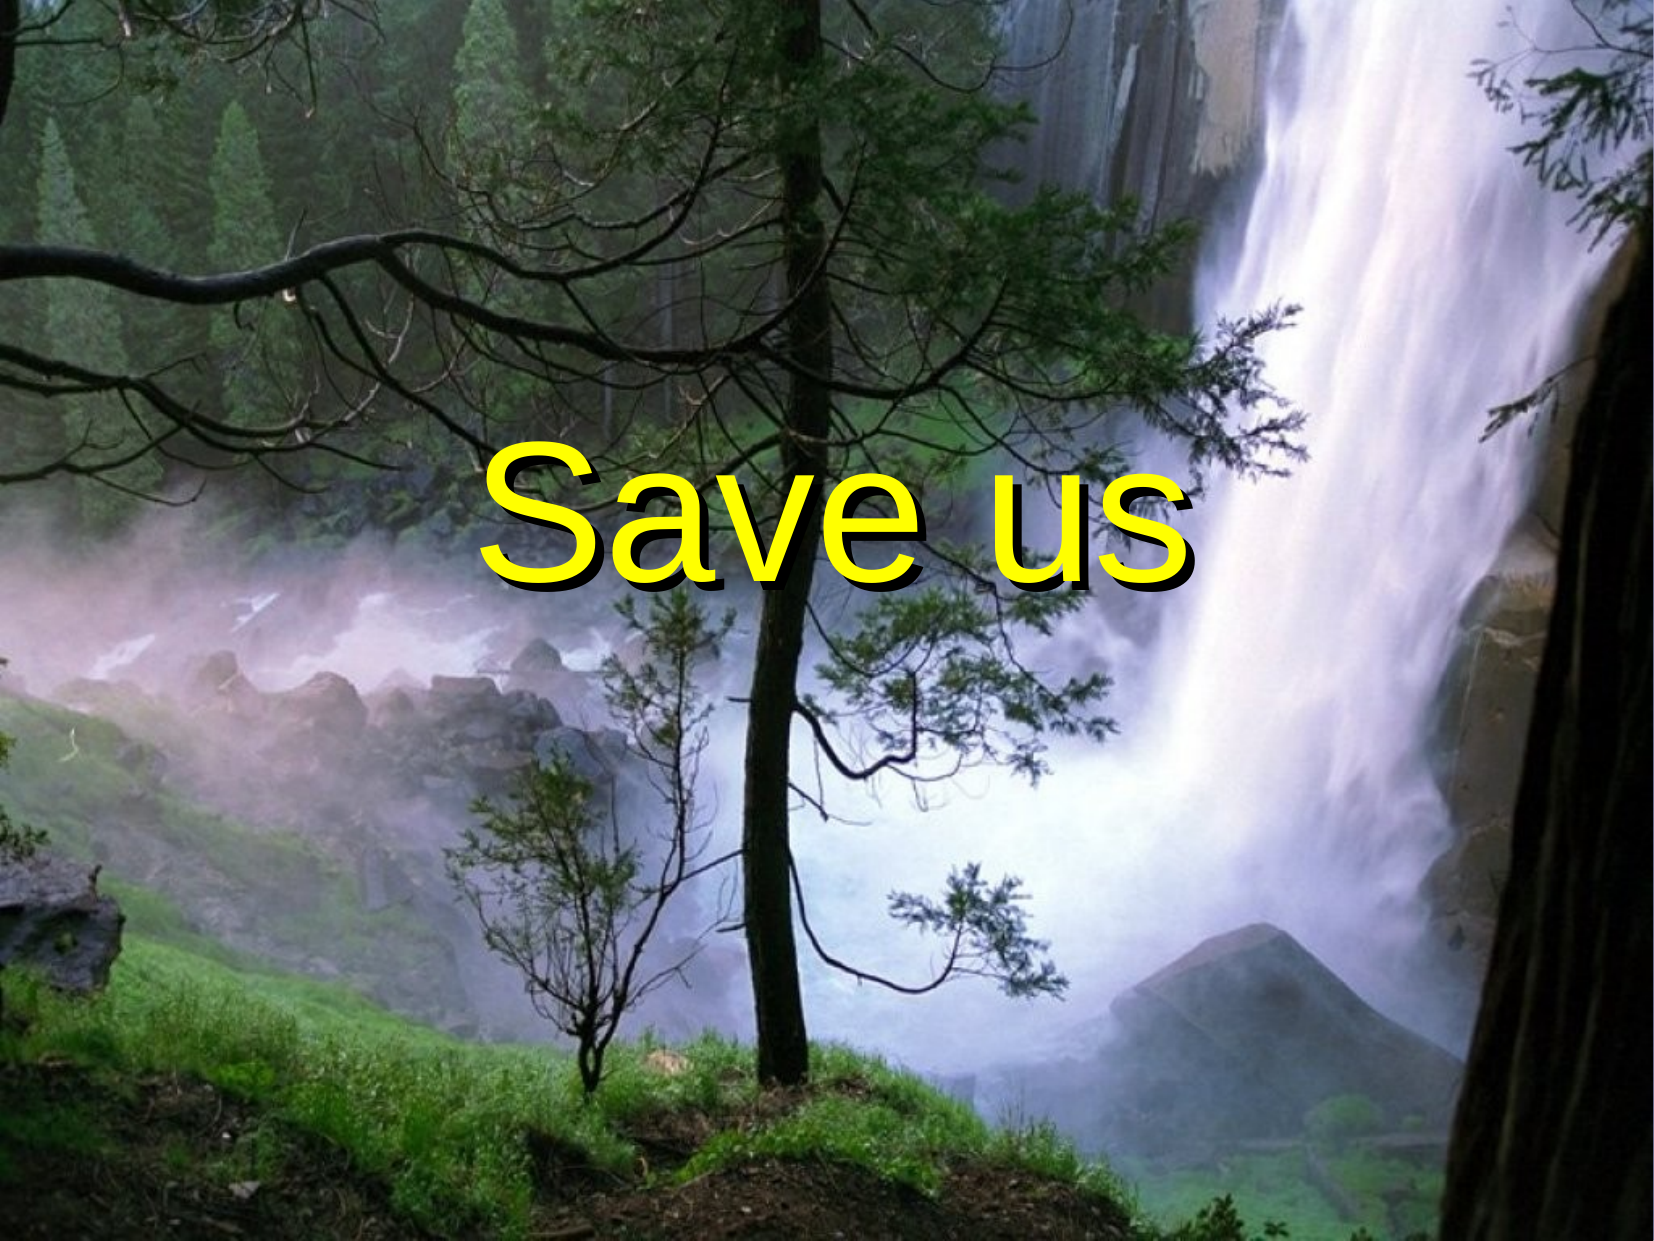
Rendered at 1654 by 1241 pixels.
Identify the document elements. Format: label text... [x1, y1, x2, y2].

picture [0, 0, 1654, 1241]
title Save us [88, 400, 1577, 625]
